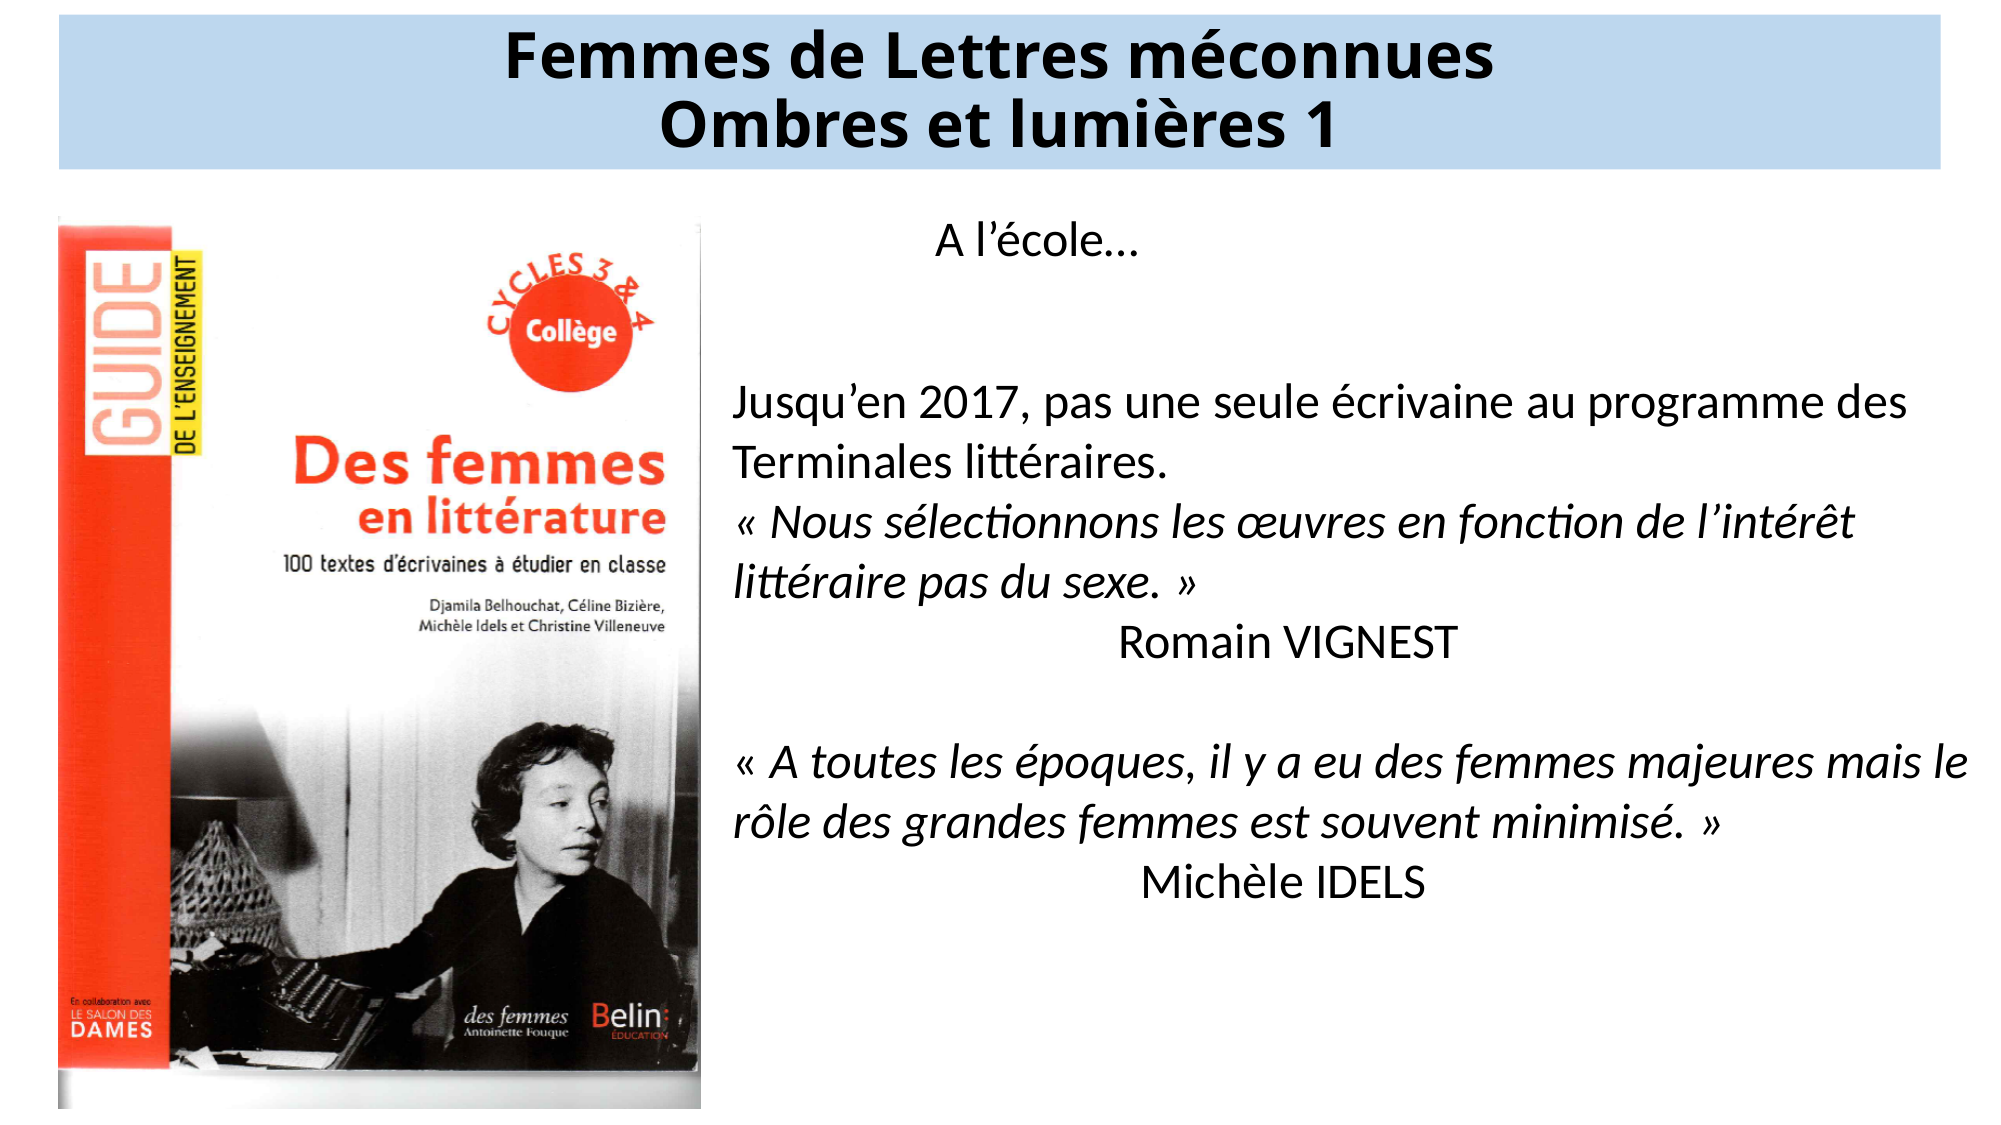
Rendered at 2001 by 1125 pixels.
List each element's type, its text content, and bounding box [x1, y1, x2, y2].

picture [58, 216, 701, 1109]
title Femmes de Lettres méconnues Ombres et lumières 1 [59, 14, 1941, 170]
text_box Jusqu’en 2017, pas une seule écrivaine au programme des Terminales littéraires. « Nous sélectionnons les œuvres en fonction de l’intérêt littéraire pas du sexe. » Romain VIGNEST « A toutes les époques, il y a eu des femmes majeures mais le rôle des grandes femmes est souvent minimisé. » Michèle IDELS [718, 361, 2000, 976]
list A l’école… [0, 206, 2000, 1125]
